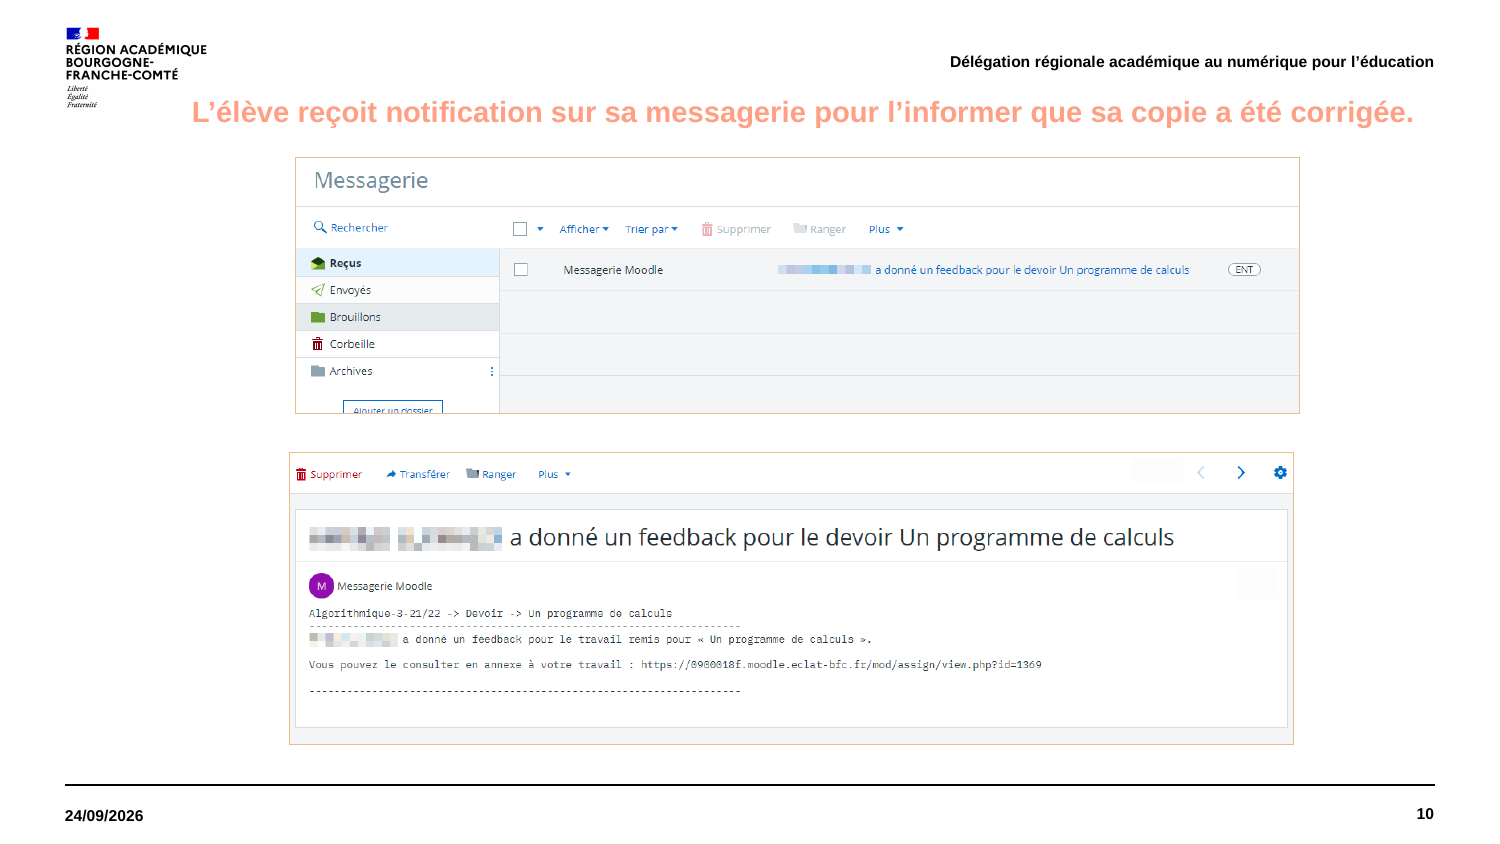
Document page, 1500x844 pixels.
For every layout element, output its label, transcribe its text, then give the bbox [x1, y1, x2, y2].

text_box Délégation régionale académique au numérique pour l’éducation [944, 32, 1435, 88]
text_box L’élève reçoit notification sur sa messagerie pour l’informer que sa copie a été corrigée. [177, 88, 1447, 147]
text_box 23/04/2023 [64, 787, 245, 843]
picture [55, 16, 218, 119]
text_box <numéro> [1213, 784, 1435, 843]
picture [295, 157, 1300, 414]
picture [289, 452, 1294, 745]
